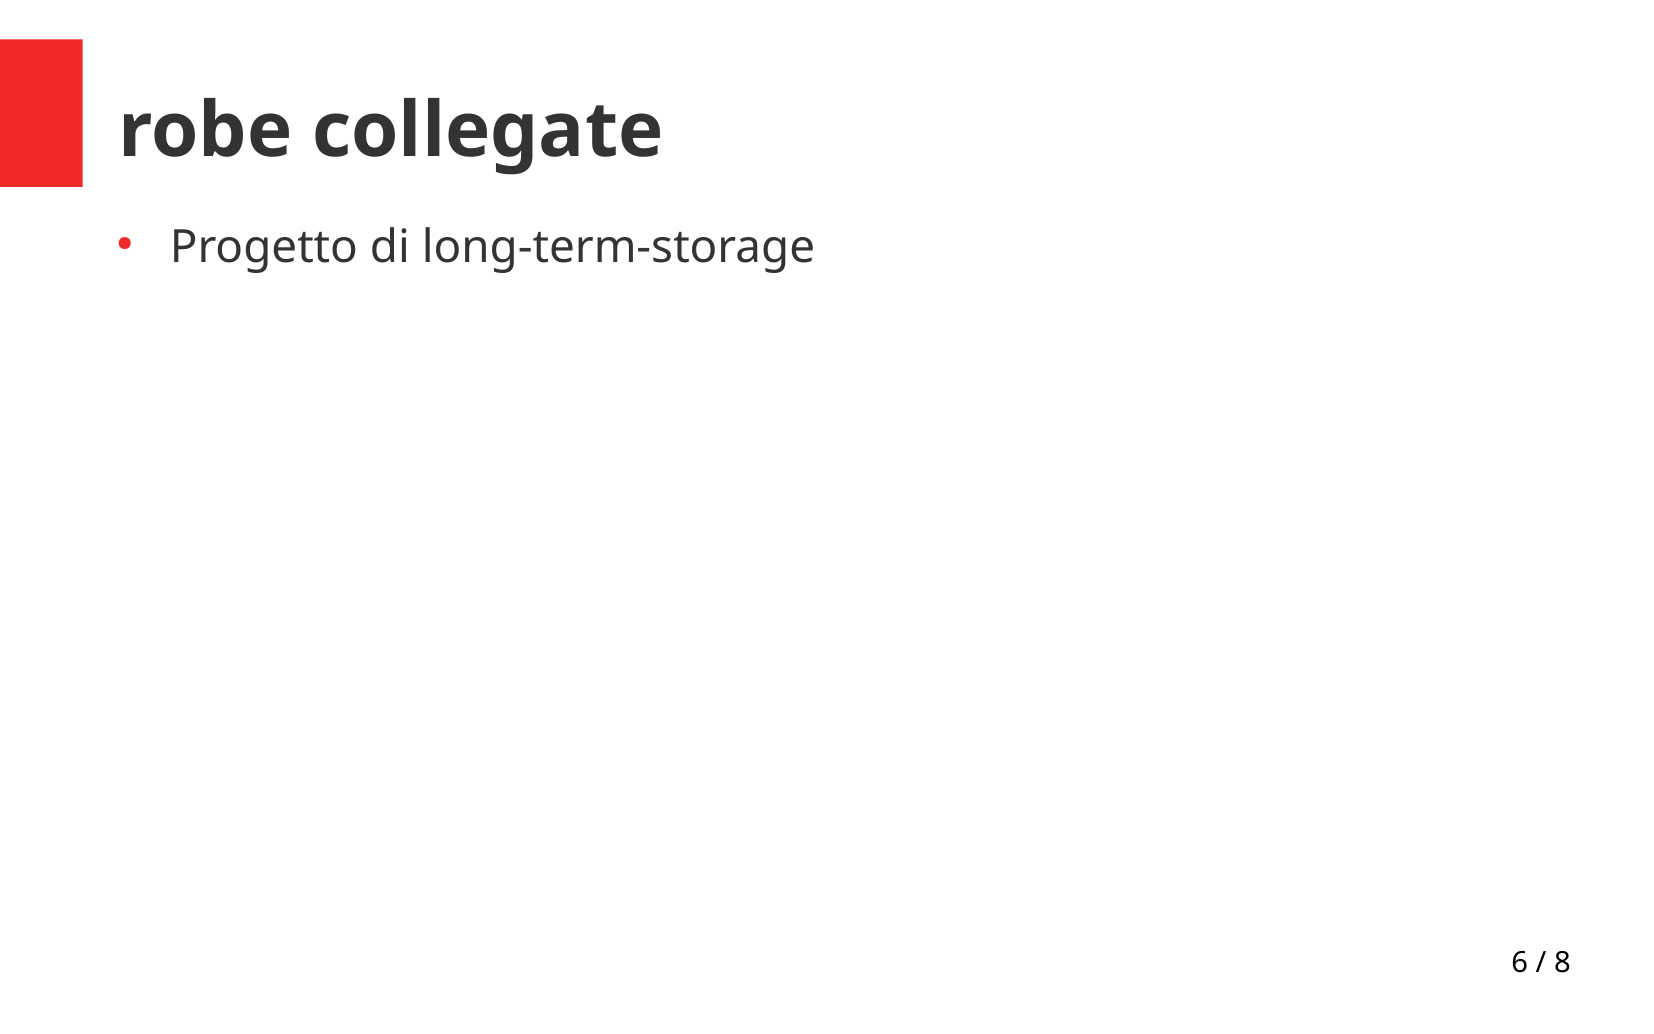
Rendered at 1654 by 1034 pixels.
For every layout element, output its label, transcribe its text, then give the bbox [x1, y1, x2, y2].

title robe collegate [118, 41, 1571, 213]
list Progetto di long-term-storage [98, 213, 1571, 814]
